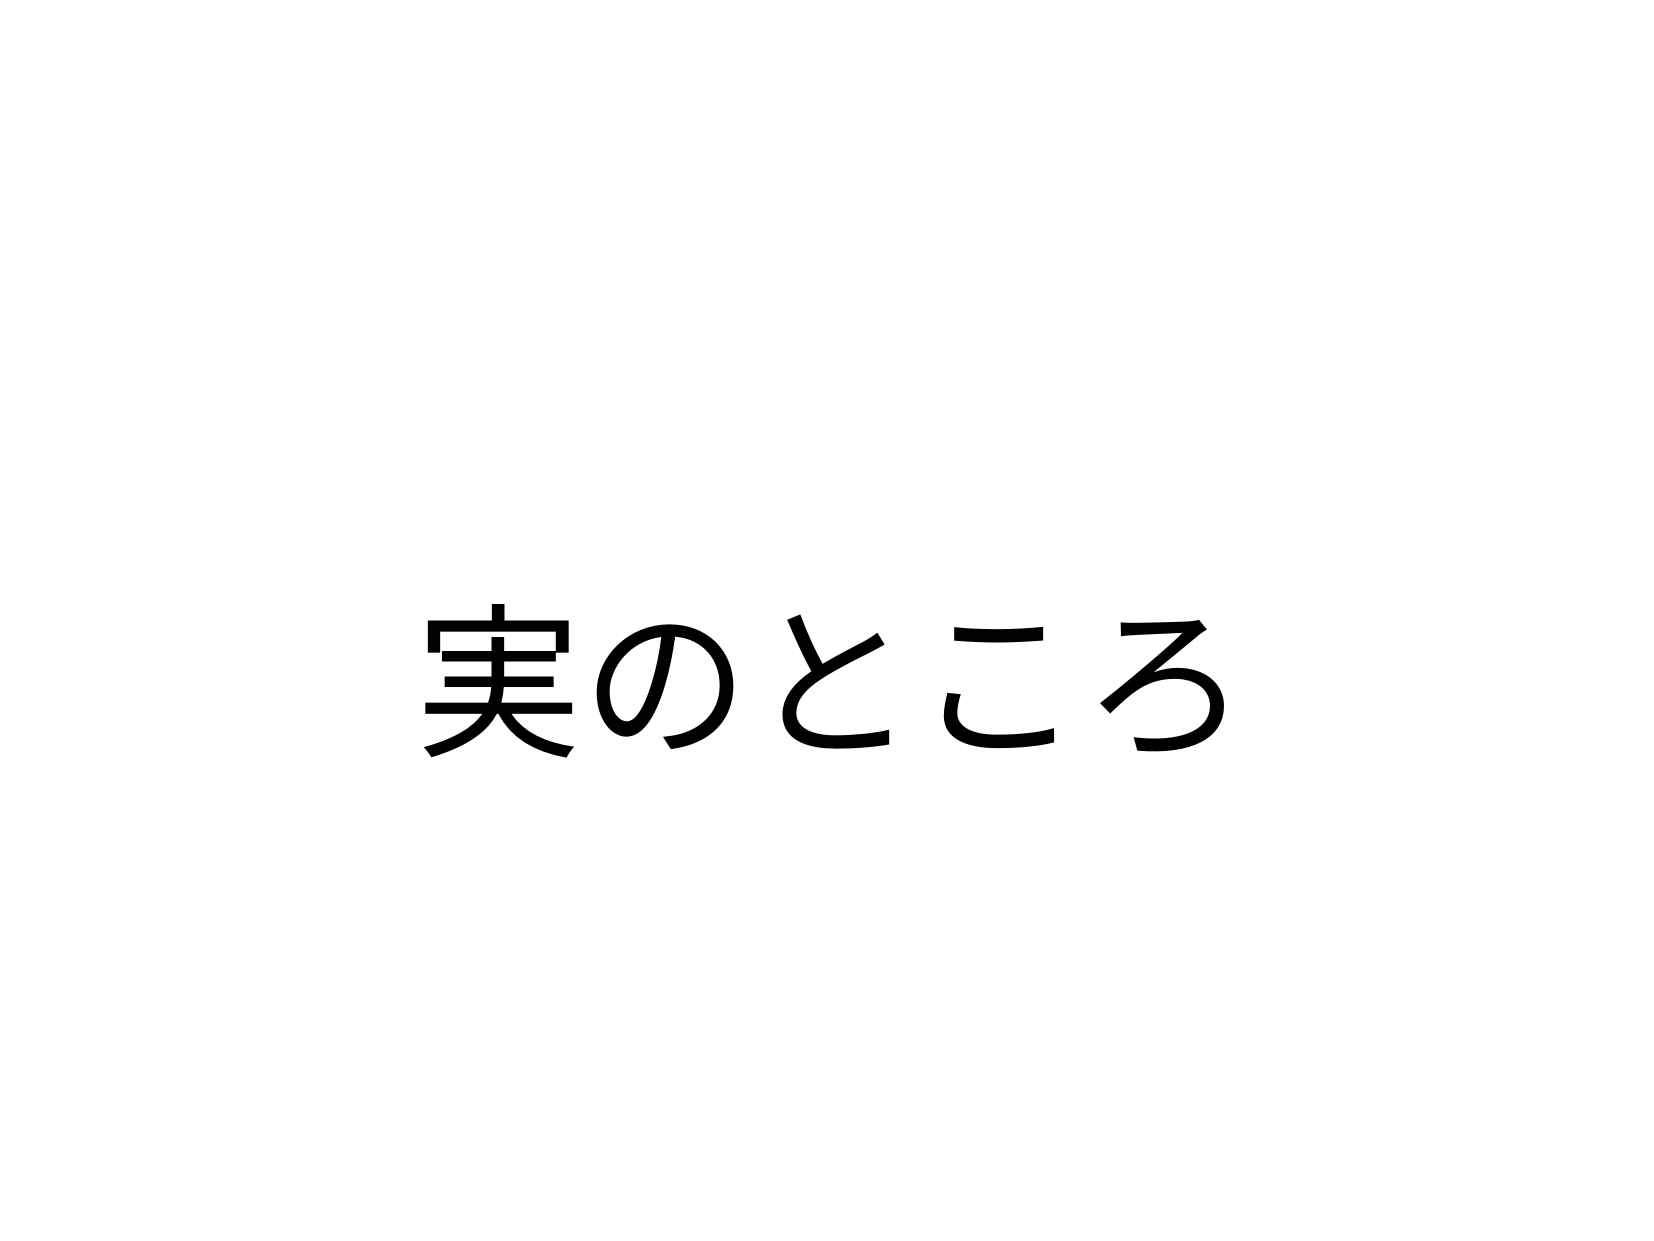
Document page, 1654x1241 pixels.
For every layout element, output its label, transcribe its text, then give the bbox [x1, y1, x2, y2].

title 実のところ [88, 471, 1577, 872]
